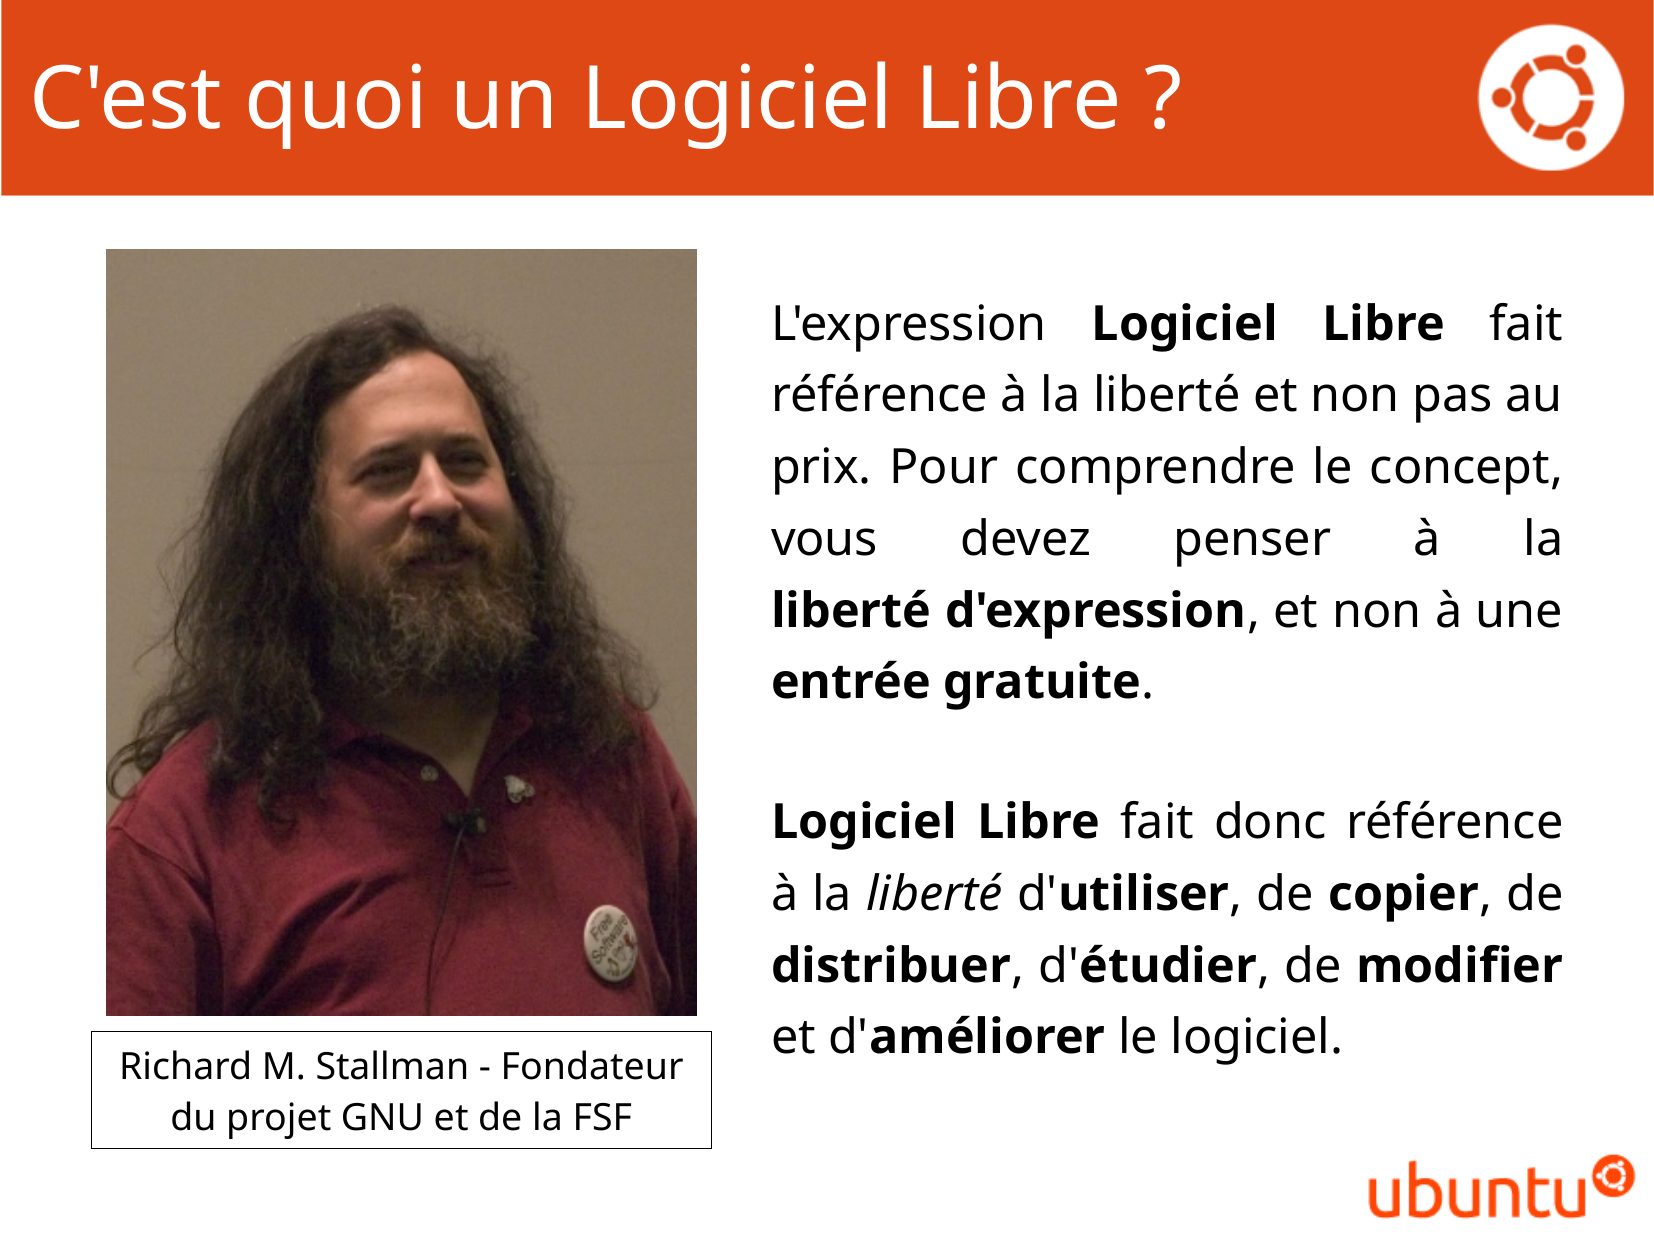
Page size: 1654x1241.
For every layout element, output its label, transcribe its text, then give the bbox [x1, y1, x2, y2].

picture [0, 0, 1654, 1241]
text_box Richard M. Stallman - Fondateur du projet GNU et de la FSF [91, 1031, 712, 1131]
title C'est quoi un Logiciel Libre ? [29, 11, 1459, 178]
list L'expression Logiciel Libre fait référence à la liberté et non pas au prix. Pour comprendre le concept, vous devez penser à la liberté d'expression, et non à une entrée gratuite. Logiciel Libre fait donc référence à la liberté d'utiliser, de copier, de distribuer, d'étudier, de modifier et d'améliorer le logiciel. [771, 288, 1564, 1139]
